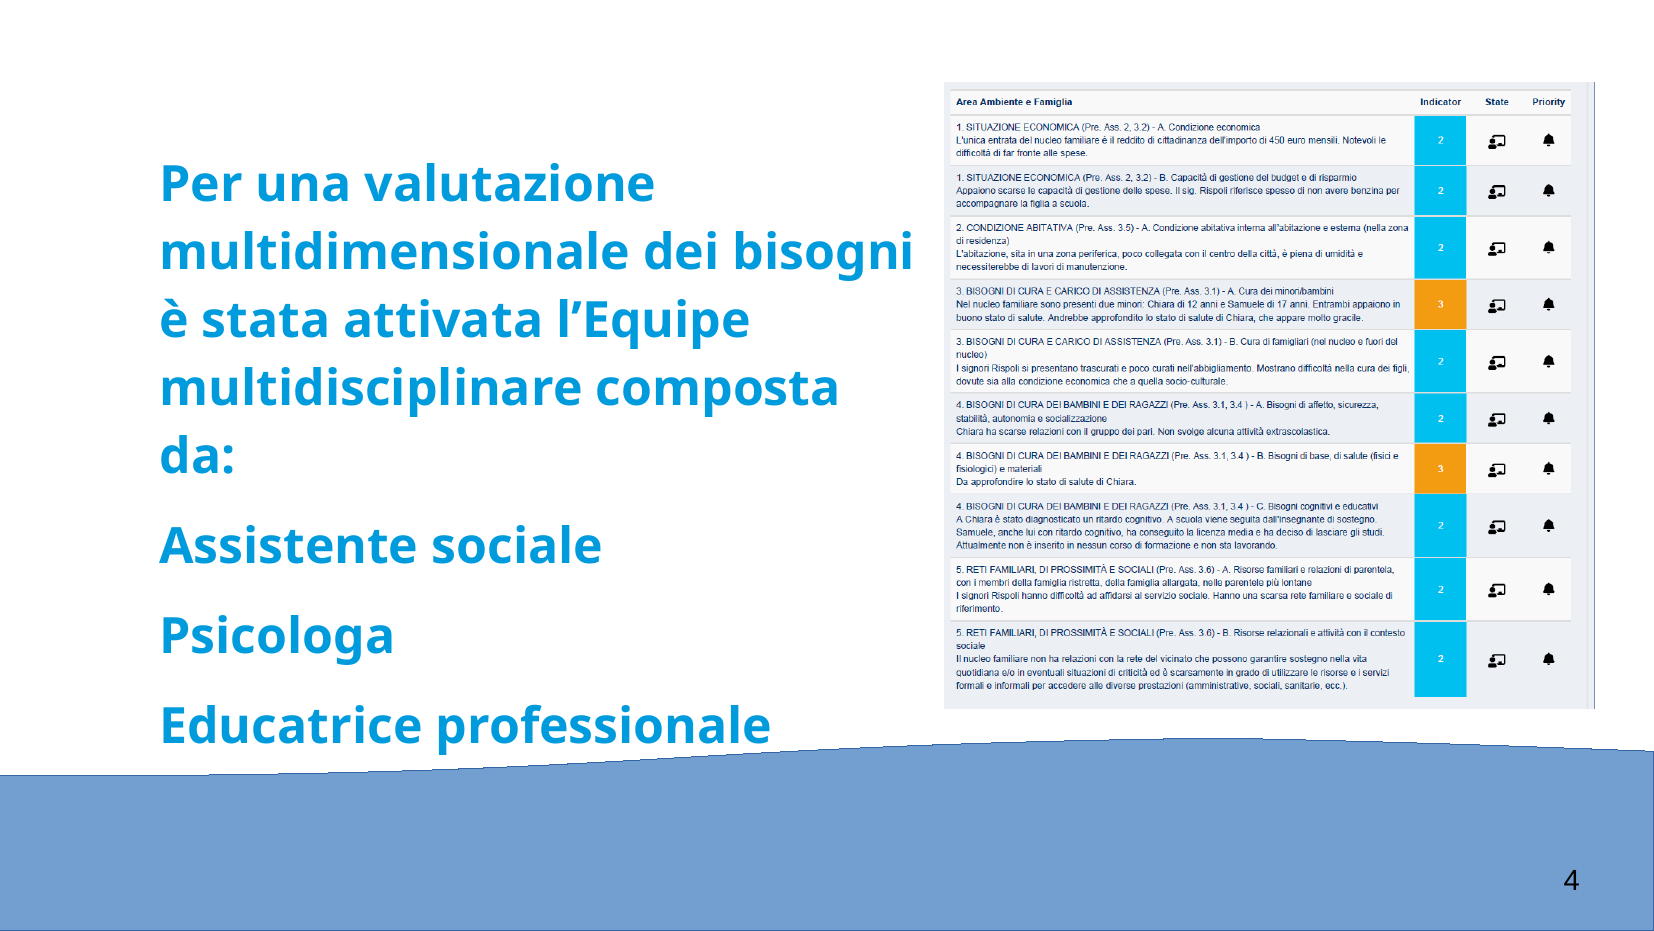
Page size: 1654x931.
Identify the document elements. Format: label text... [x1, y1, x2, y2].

list Per una valutazione multidimensionale dei bisogni è stata attivata l’Equipe multidisciplinare composta da: Assistente sociale Psicologa Educatrice professionale [88, 147, 922, 709]
picture [944, 82, 1595, 709]
